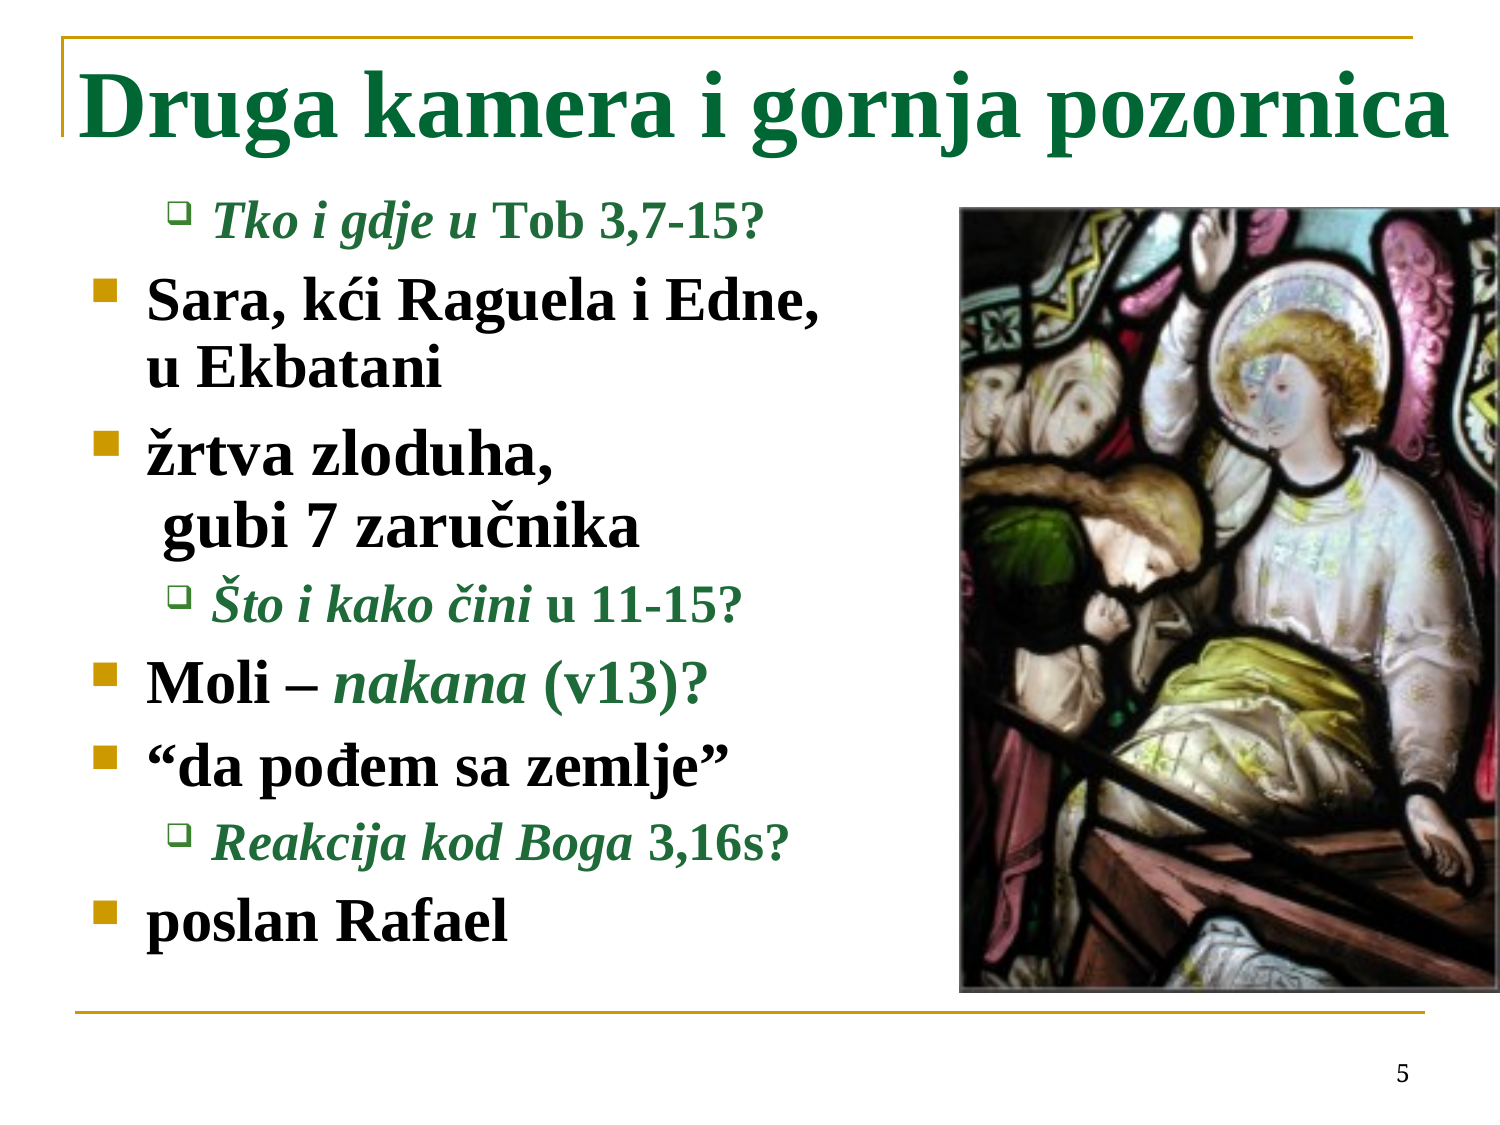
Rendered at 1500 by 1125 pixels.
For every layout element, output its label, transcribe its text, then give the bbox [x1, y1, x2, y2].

text_box <number> [1074, 1024, 1426, 1100]
picture [959, 207, 1500, 993]
list Tko i gdje u Tob 3,7-15? Sara, kći Raguela i Edne, u Ekbatani žrtva zloduha, gubi 7 zaručnika Što i kako čini u 11-15? Moli – nakana (v13)? “da pođem sa zemlje” Reakcija kod Boga 3,16s? poslan Rafael [75, 184, 963, 1006]
title Druga kamera i gornja pozornica [63, 33, 1489, 221]
